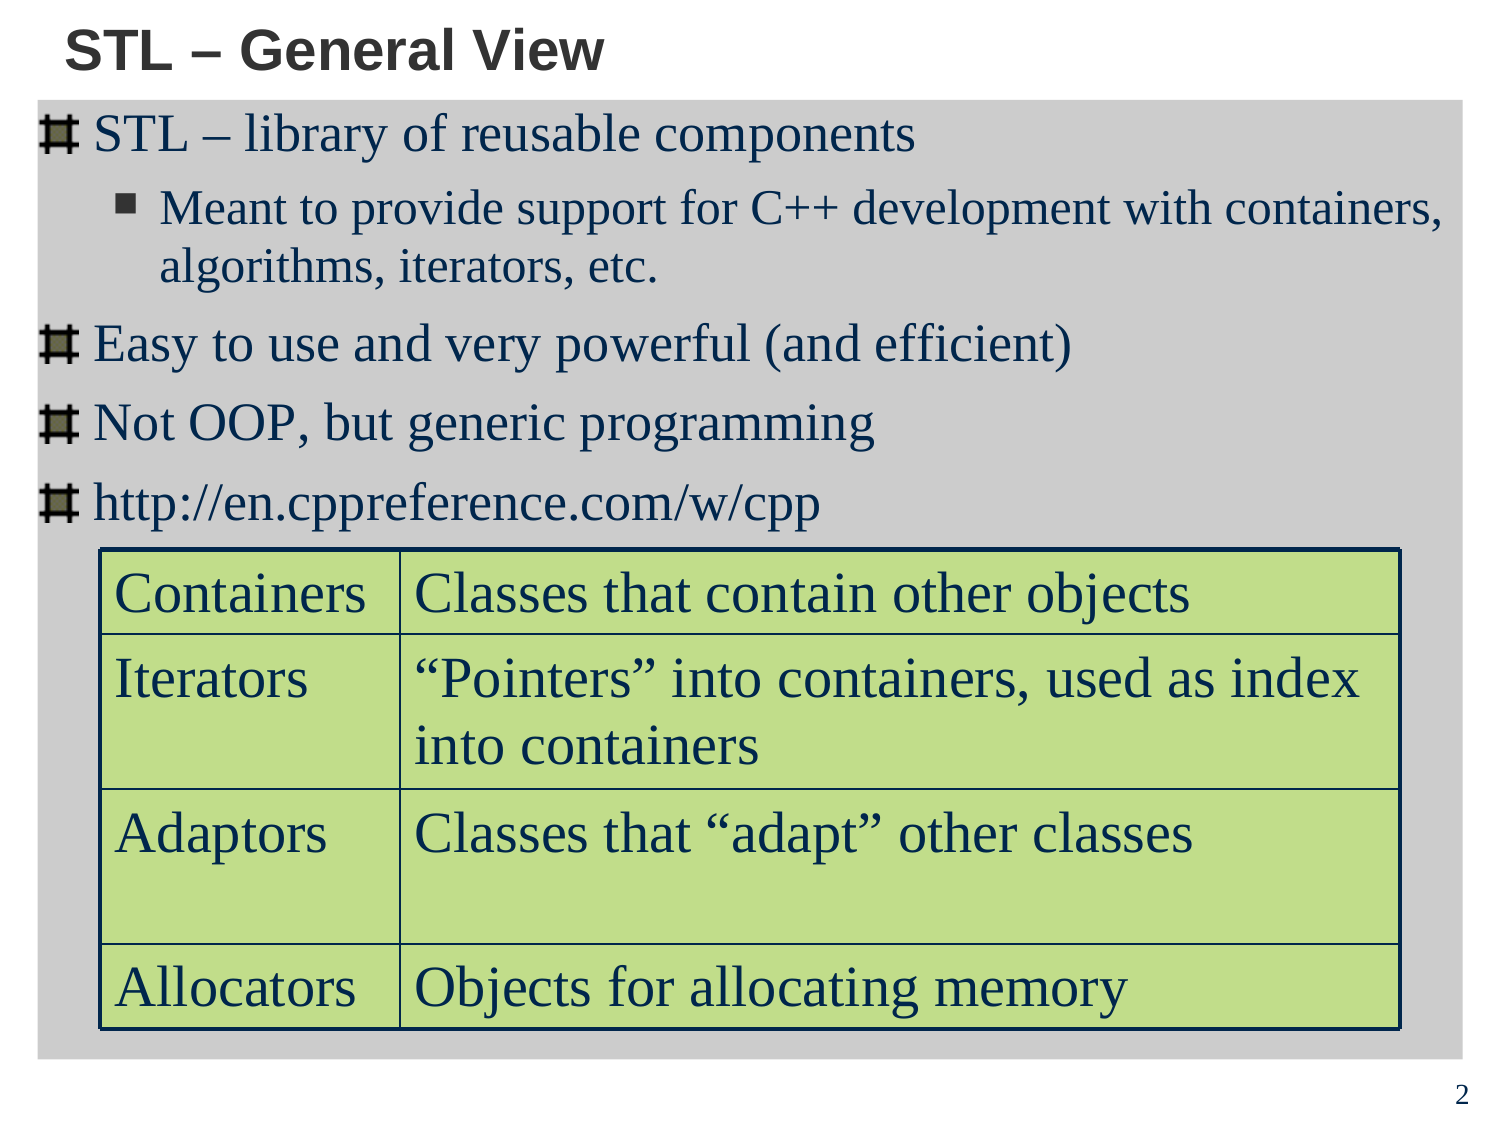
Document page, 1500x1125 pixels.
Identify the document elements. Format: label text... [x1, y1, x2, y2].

list Adaptors [102, 790, 399, 943]
list Allocators [102, 945, 399, 1027]
list “Pointers” into containers, used as index into containers [401, 635, 1398, 788]
title STL – General View [50, 0, 1450, 91]
list Objects for allocating memory [401, 945, 1398, 1027]
list STL – library of reusable components Meant to provide support for C++ development with containers, algorithms, iterators, etc. Easy to use and very powerful (and efficient) Not OOP, but generic programming http://en.cppreference.com/w/cpp [37, 99, 1463, 1060]
list Iterators [102, 635, 399, 788]
list Classes that “adapt” other classes [401, 790, 1398, 943]
list Classes that contain other objects [401, 552, 1398, 633]
list Containers [102, 552, 399, 633]
